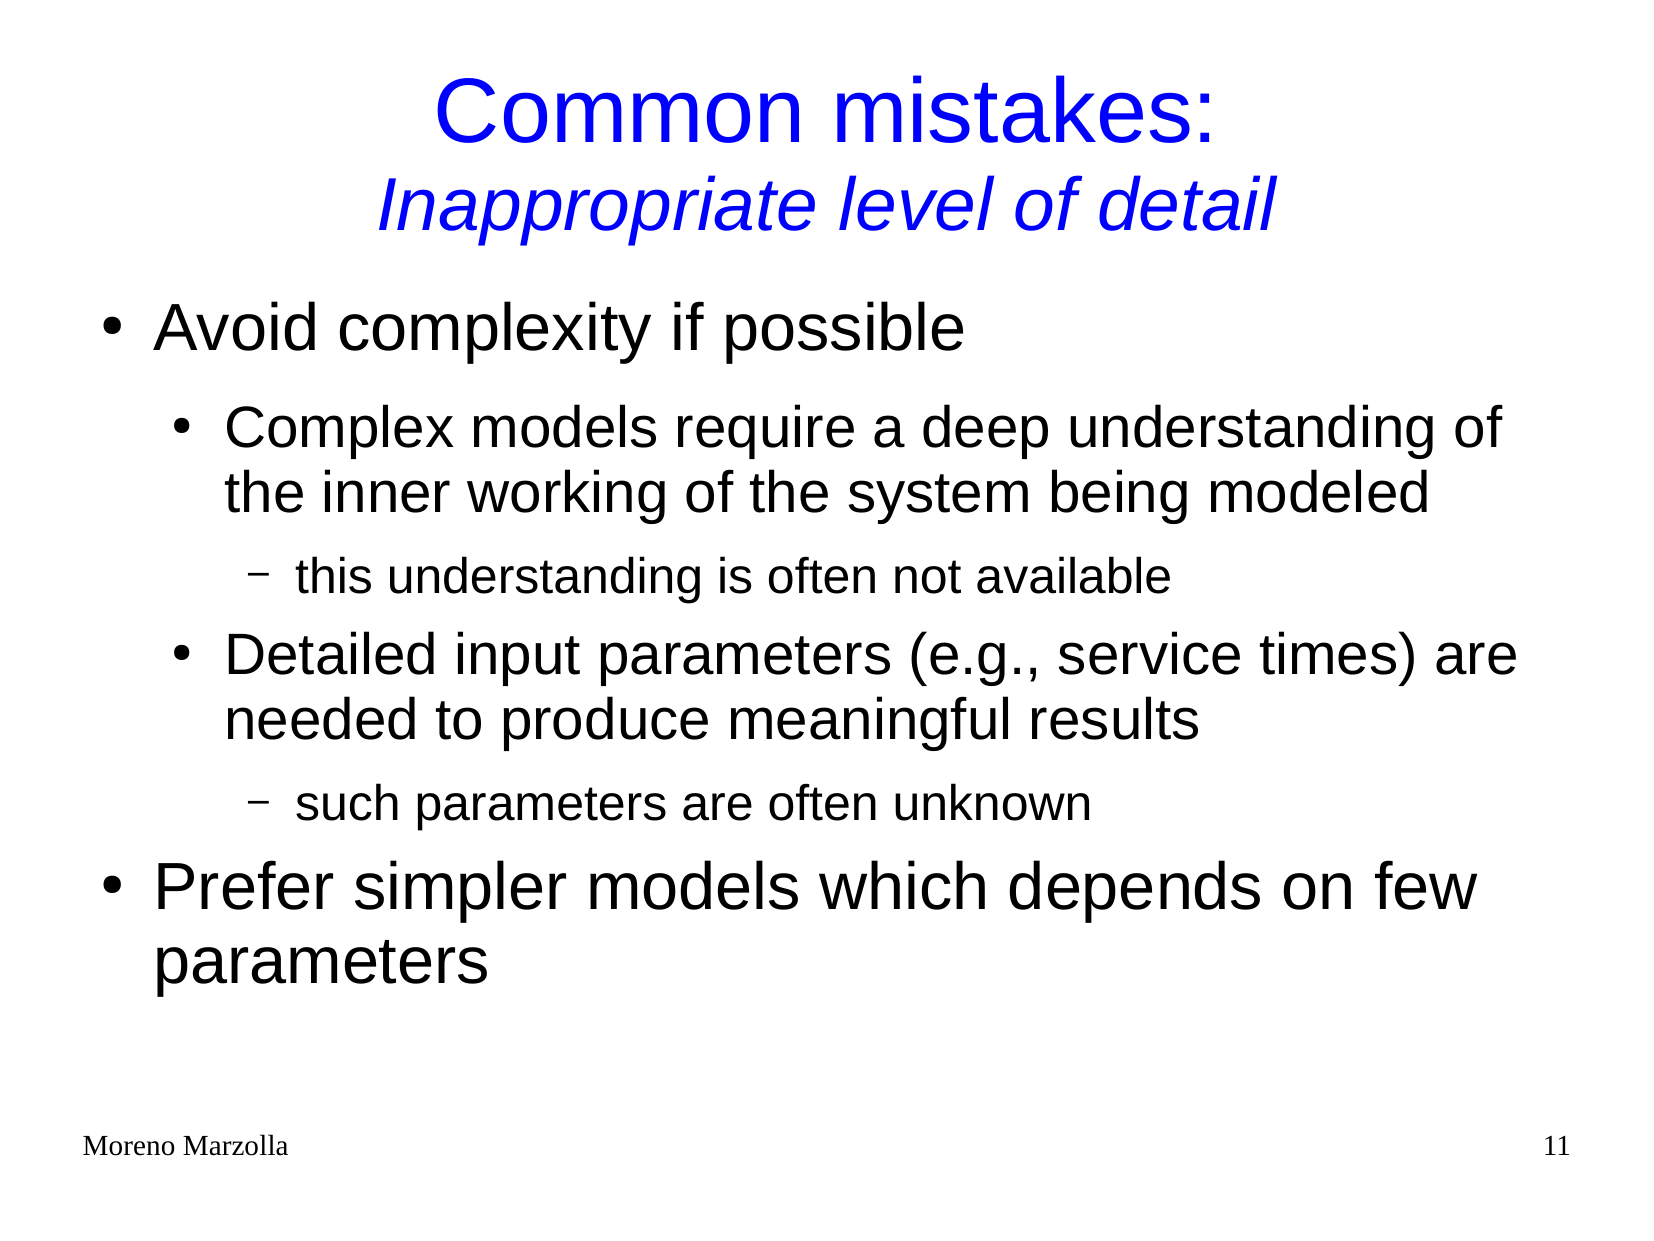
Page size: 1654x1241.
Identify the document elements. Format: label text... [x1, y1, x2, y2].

title Common mistakes: Inappropriate level of detail [82, 56, 1571, 250]
list Avoid complexity if possible Complex models require a deep understanding of the inner working of the system being modeled this understanding is often not available Detailed input parameters (e.g., service times) are needed to produce meaningful results such parameters are often unknown Prefer simpler models which depends on few parameters [82, 290, 1571, 1094]
